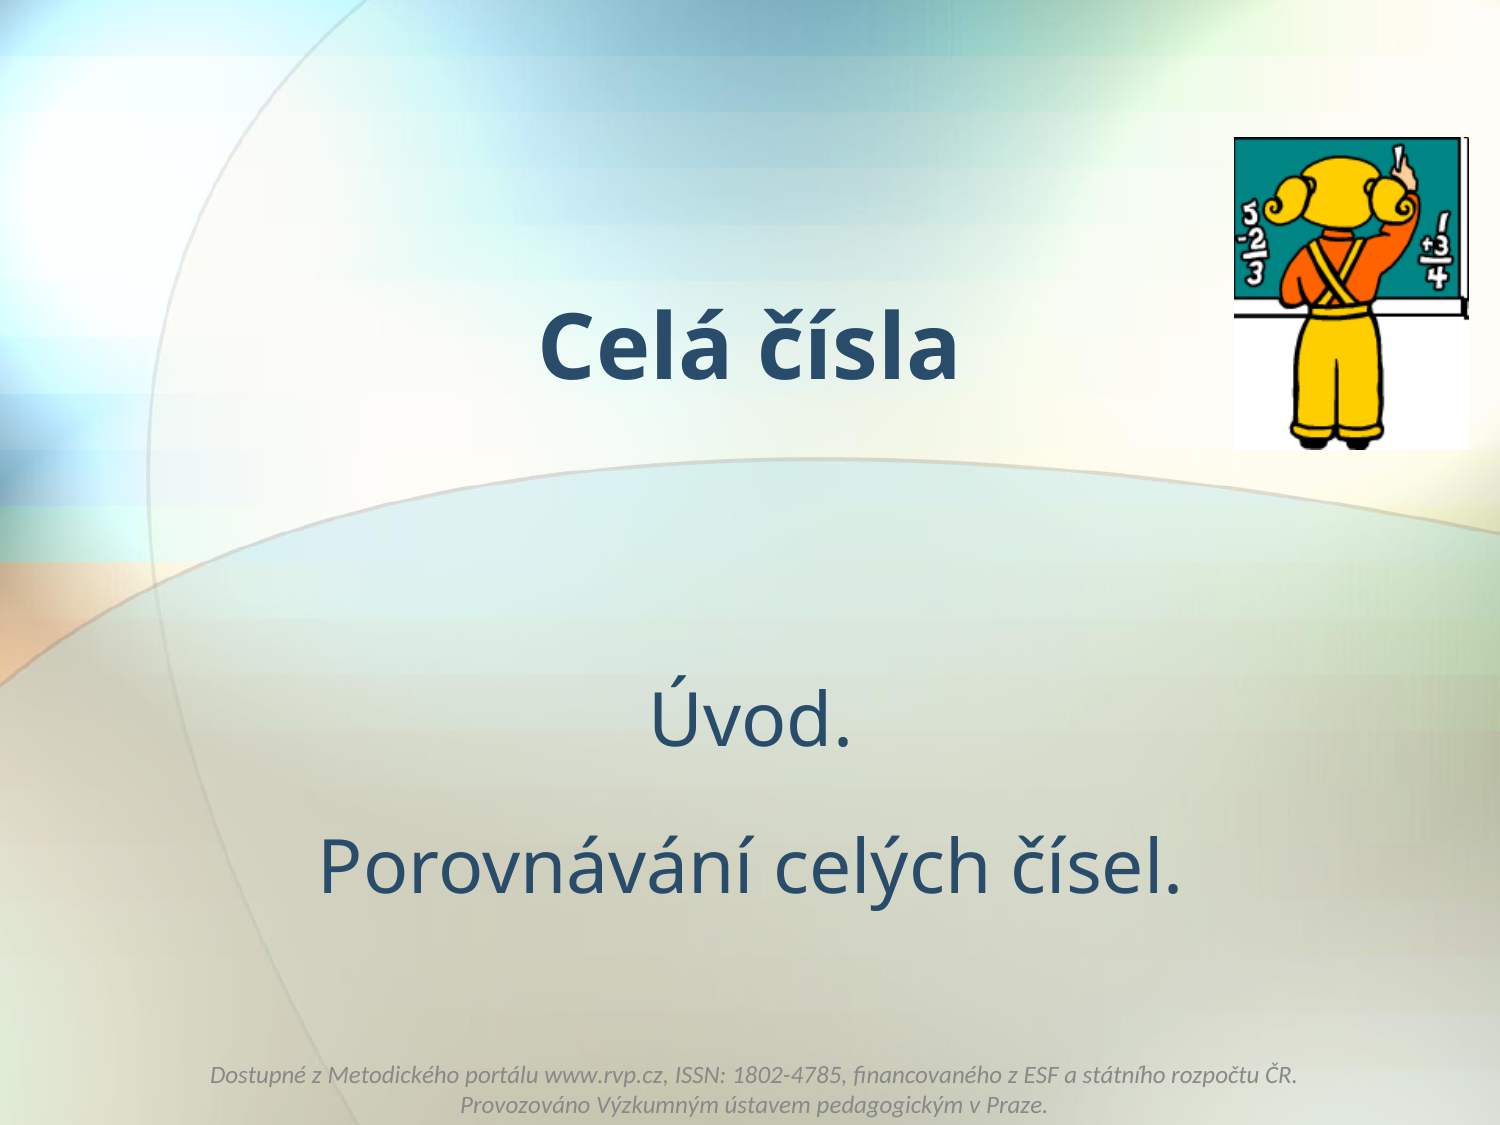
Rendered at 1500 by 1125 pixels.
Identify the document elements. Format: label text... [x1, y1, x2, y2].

subtitle Úvod. Porovnávání celých čísel. [88, 633, 1414, 941]
title Celá čísla [106, 237, 1394, 451]
picture [0, 0, 1500, 1125]
